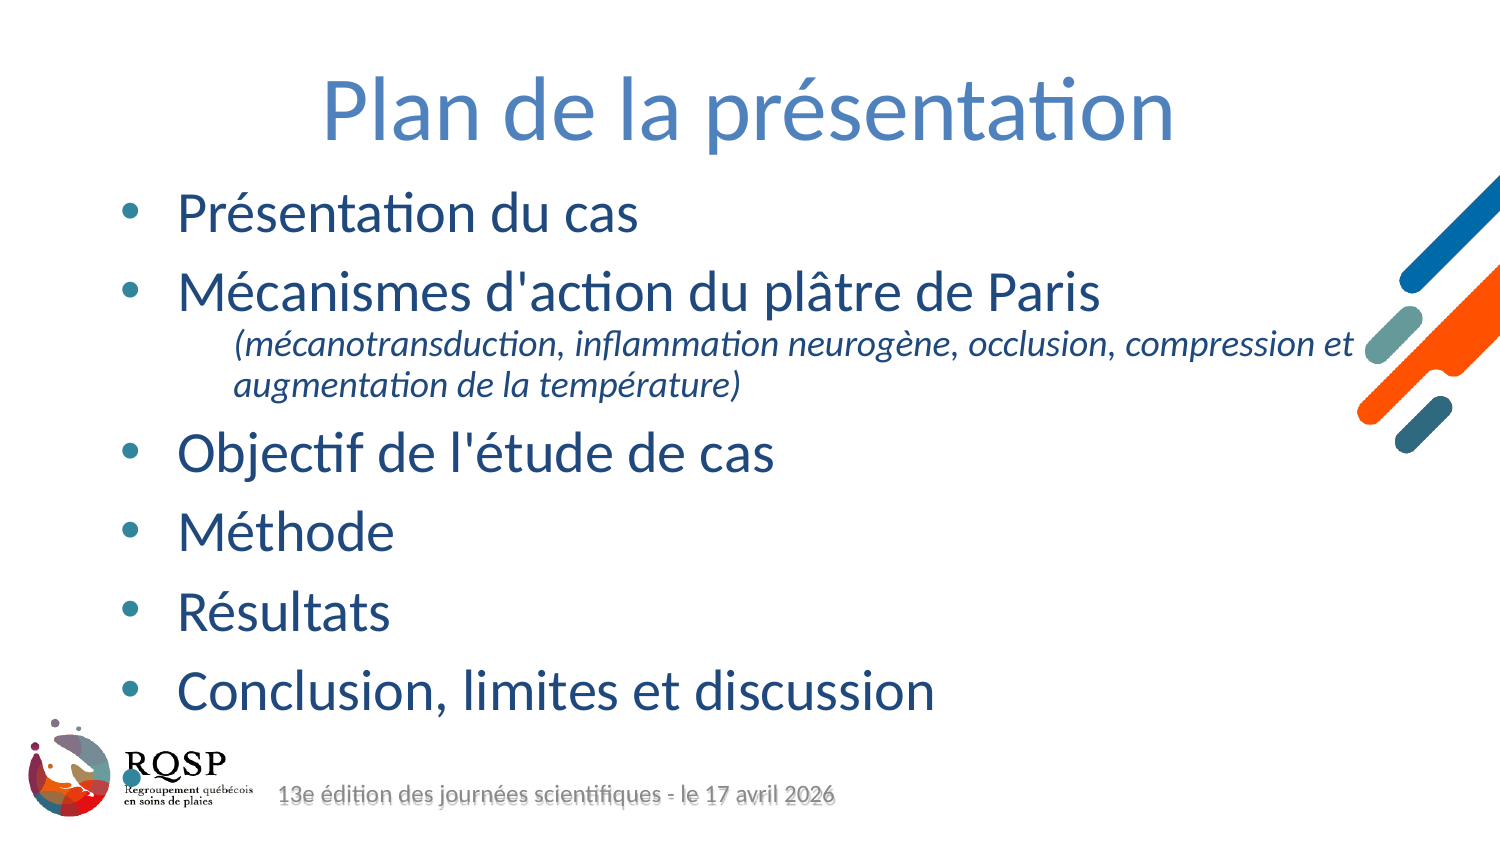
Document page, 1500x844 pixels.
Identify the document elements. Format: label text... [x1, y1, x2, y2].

title Plan de la présentation [75, 33, 1426, 175]
list Présentation du cas Mécanismes d'action du plâtre de Paris (mécanotransduction, inflammation neurogène, occlusion, compression et augmentation de la température) Objectif de l'étude de cas Méthode Résultats Conclusion, limites et discussion [105, 174, 1426, 755]
